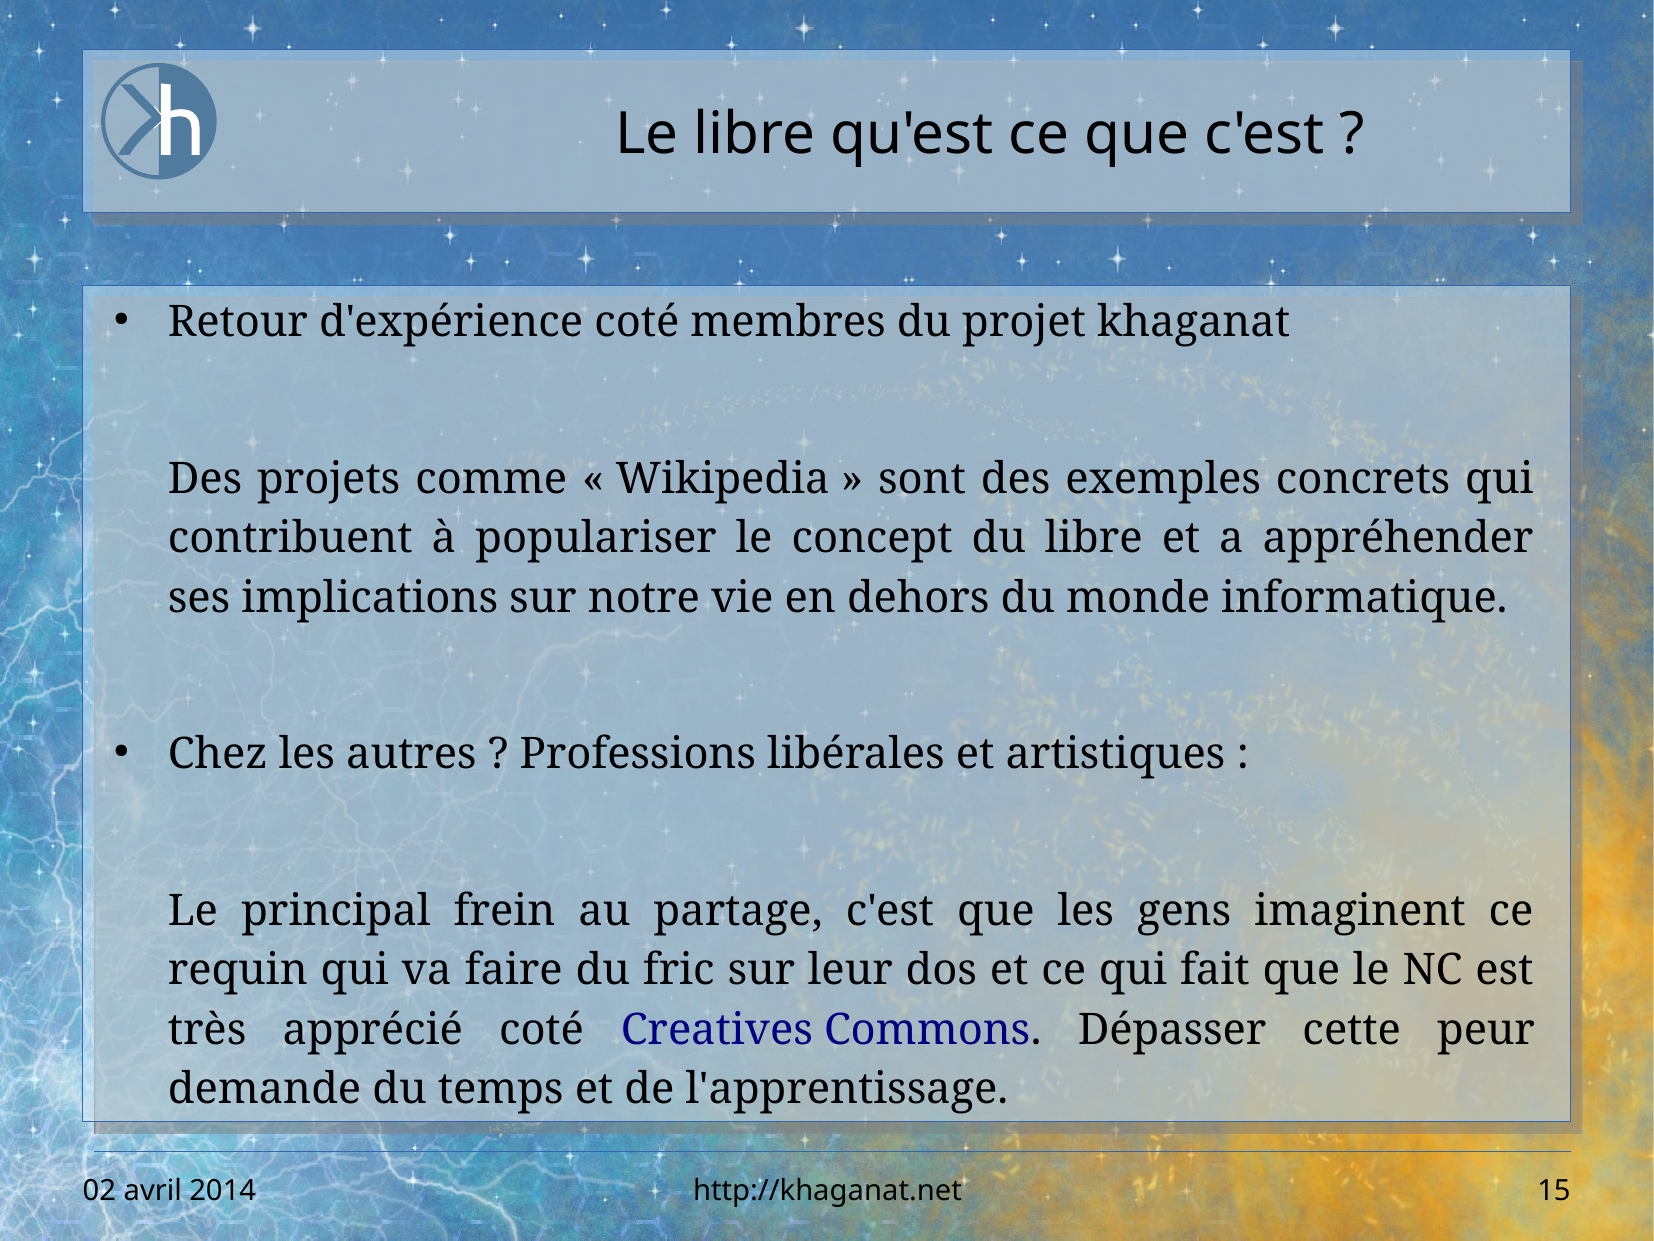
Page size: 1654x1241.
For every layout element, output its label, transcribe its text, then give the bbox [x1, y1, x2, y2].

list Retour d'expérience coté membres du projet khaganat Des projets comme « Wikipedia » sont des exemples concrets qui contribuent à populariser le concept du libre et a appréhender ses implications sur notre vie en dehors du monde informatique. Chez les autres ? Professions libérales et artistiques : Le principal frein au partage, c'est que les gens imaginent ce requin qui va faire du fric sur leur dos et ce qui fait que le NC est très apprécié coté Creatives Commons. Dépasser cette peur demande du temps et de l'apprentissage. [106, 290, 1536, 1123]
picture [0, 0, 1654, 1241]
title Le libre qu'est ce que c'est ? [425, 49, 1571, 213]
